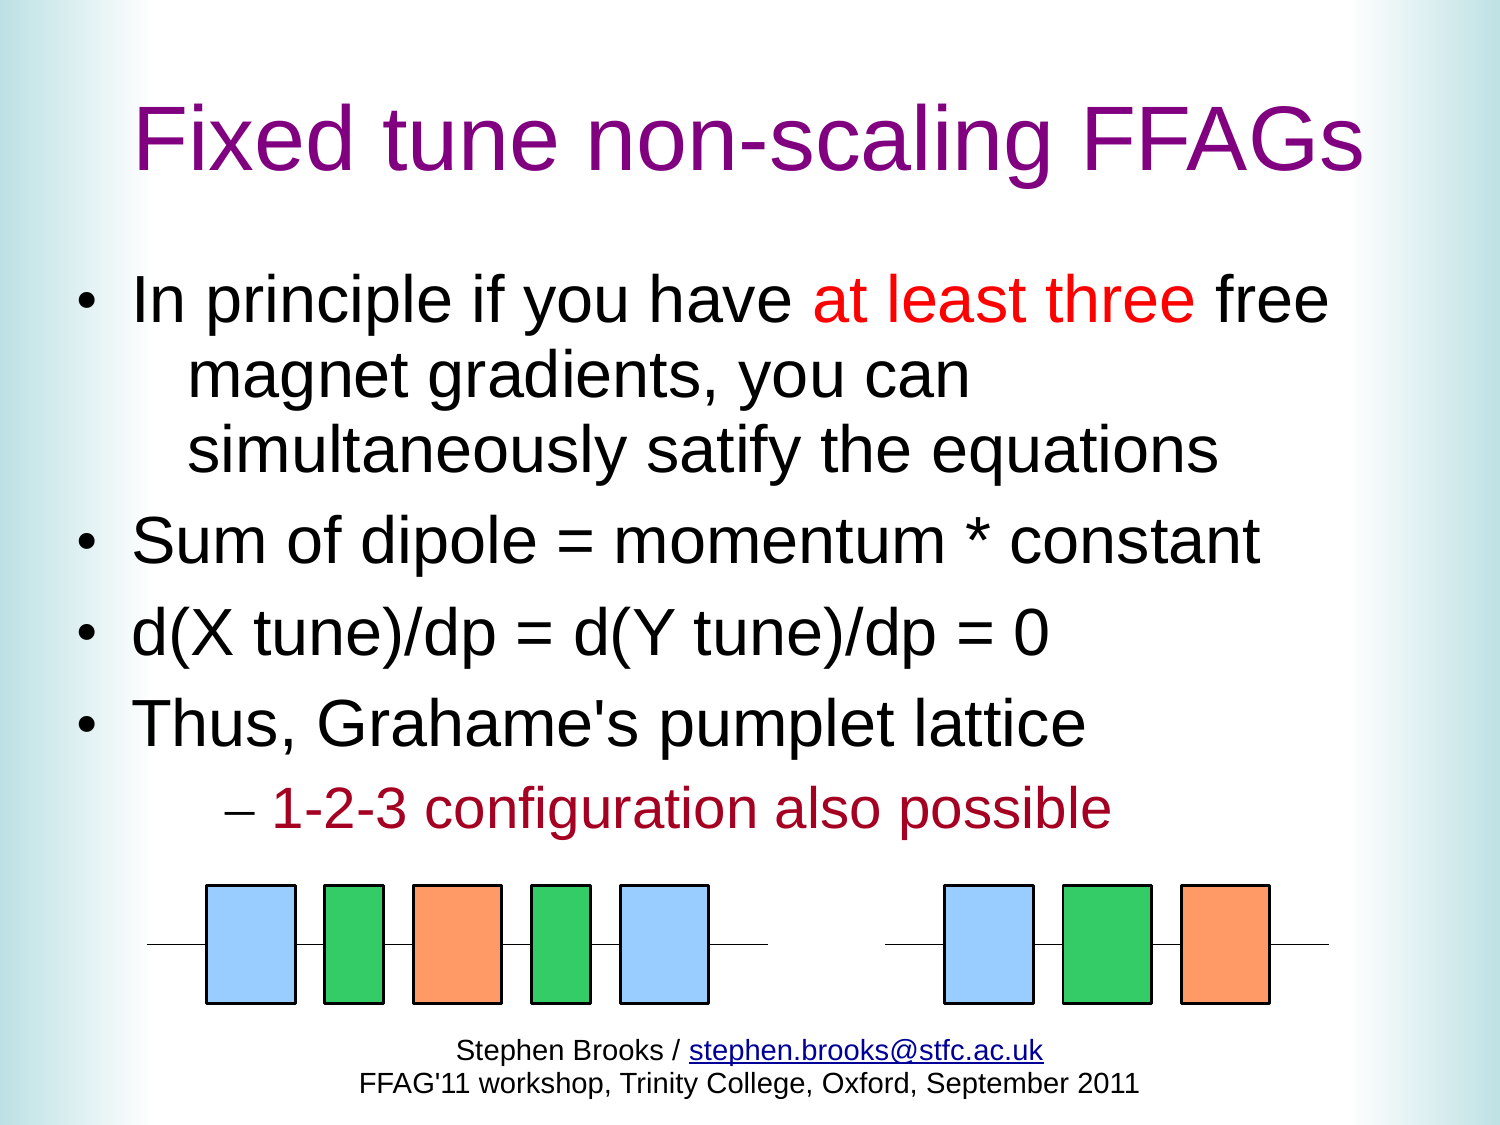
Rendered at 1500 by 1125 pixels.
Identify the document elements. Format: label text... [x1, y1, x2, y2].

text_box [413, 885, 502, 1004]
text_box [531, 885, 591, 1004]
title Fixed tune non-scaling FFAGs [75, 52, 1425, 225]
list In principle if you have at least three free magnet gradients, you can simultaneously satify the equations Sum of dipole = momentum * constant d(X tune)/dp = d(Y tune)/dp = 0 Thus, Grahame's pumplet lattice 1-2-3 configuration also possible [75, 262, 1425, 991]
text_box [620, 885, 709, 1004]
text_box [944, 885, 1034, 1004]
text_box [206, 885, 296, 1004]
text_box [324, 885, 384, 1004]
text_box [1062, 885, 1152, 1004]
text_box [1181, 885, 1270, 1004]
